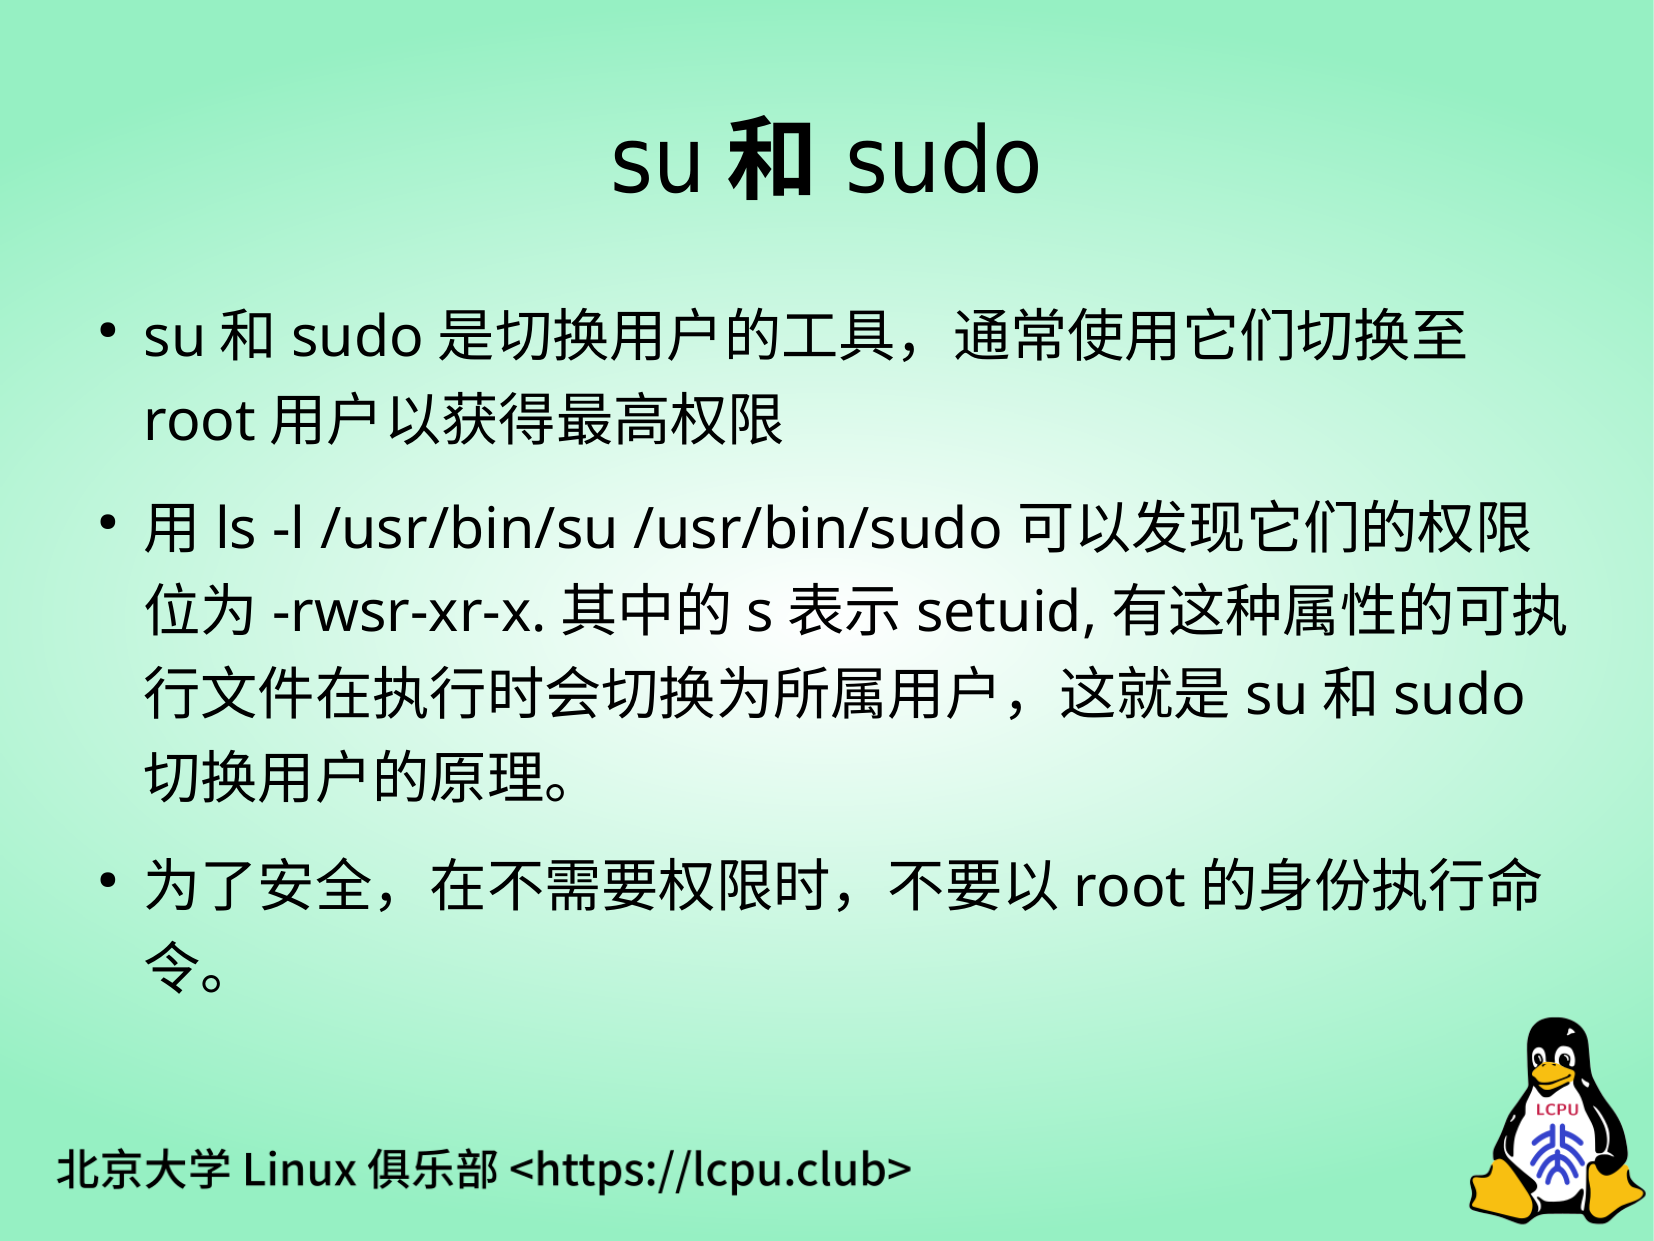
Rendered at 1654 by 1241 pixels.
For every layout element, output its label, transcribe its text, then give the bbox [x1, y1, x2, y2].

list su和sudo是切换用户的工具，通常使用它们切换至root用户以获得最高权限 用ls -l /usr/bin/su /usr/bin/sudo可以发现它们的权限位为-rwsr-xr-x.其中的s表示setuid,有这种属性的可执行文件在执行时会切换为所属用户，这就是su和sudo切换用户的原理。 为了安全，在不需要权限时，不要以root的身份执行命令。 [82, 290, 1571, 1010]
title su和sudo [82, 49, 1571, 257]
picture [0, 0, 1654, 1241]
